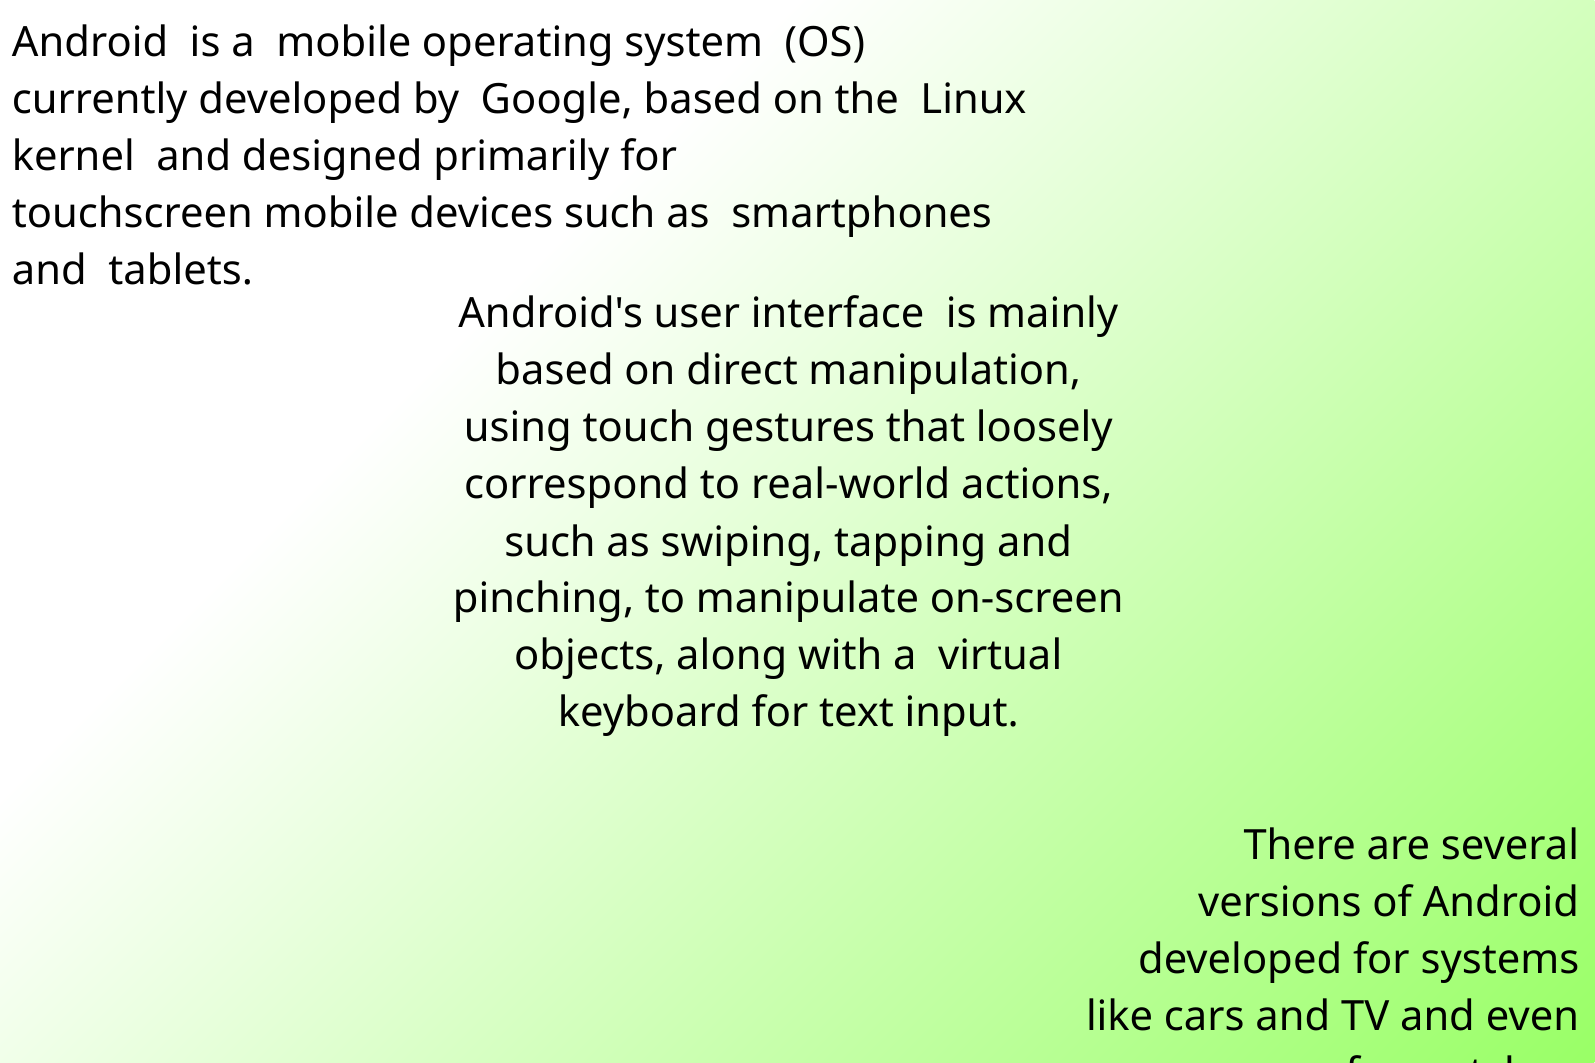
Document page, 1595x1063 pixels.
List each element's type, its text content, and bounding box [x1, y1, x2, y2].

list Android is a mobile operating system (OS) currently developed by Google, based on the Linux kernel and designed primarily for touchscreen mobile devices such as smartphones and tablets. [11, 11, 1028, 249]
list There are several versions of Android developed for systems like cars and TV and even for watches. [1074, 814, 1580, 1052]
title Android's user interface is mainly based on direct manipulation, using touch gestures that loosely correspond to real-world actions, such as swiping, tapping and pinching, to manipulate on-screen objects, along with a virtual keyboard for text input. [437, 290, 1140, 733]
